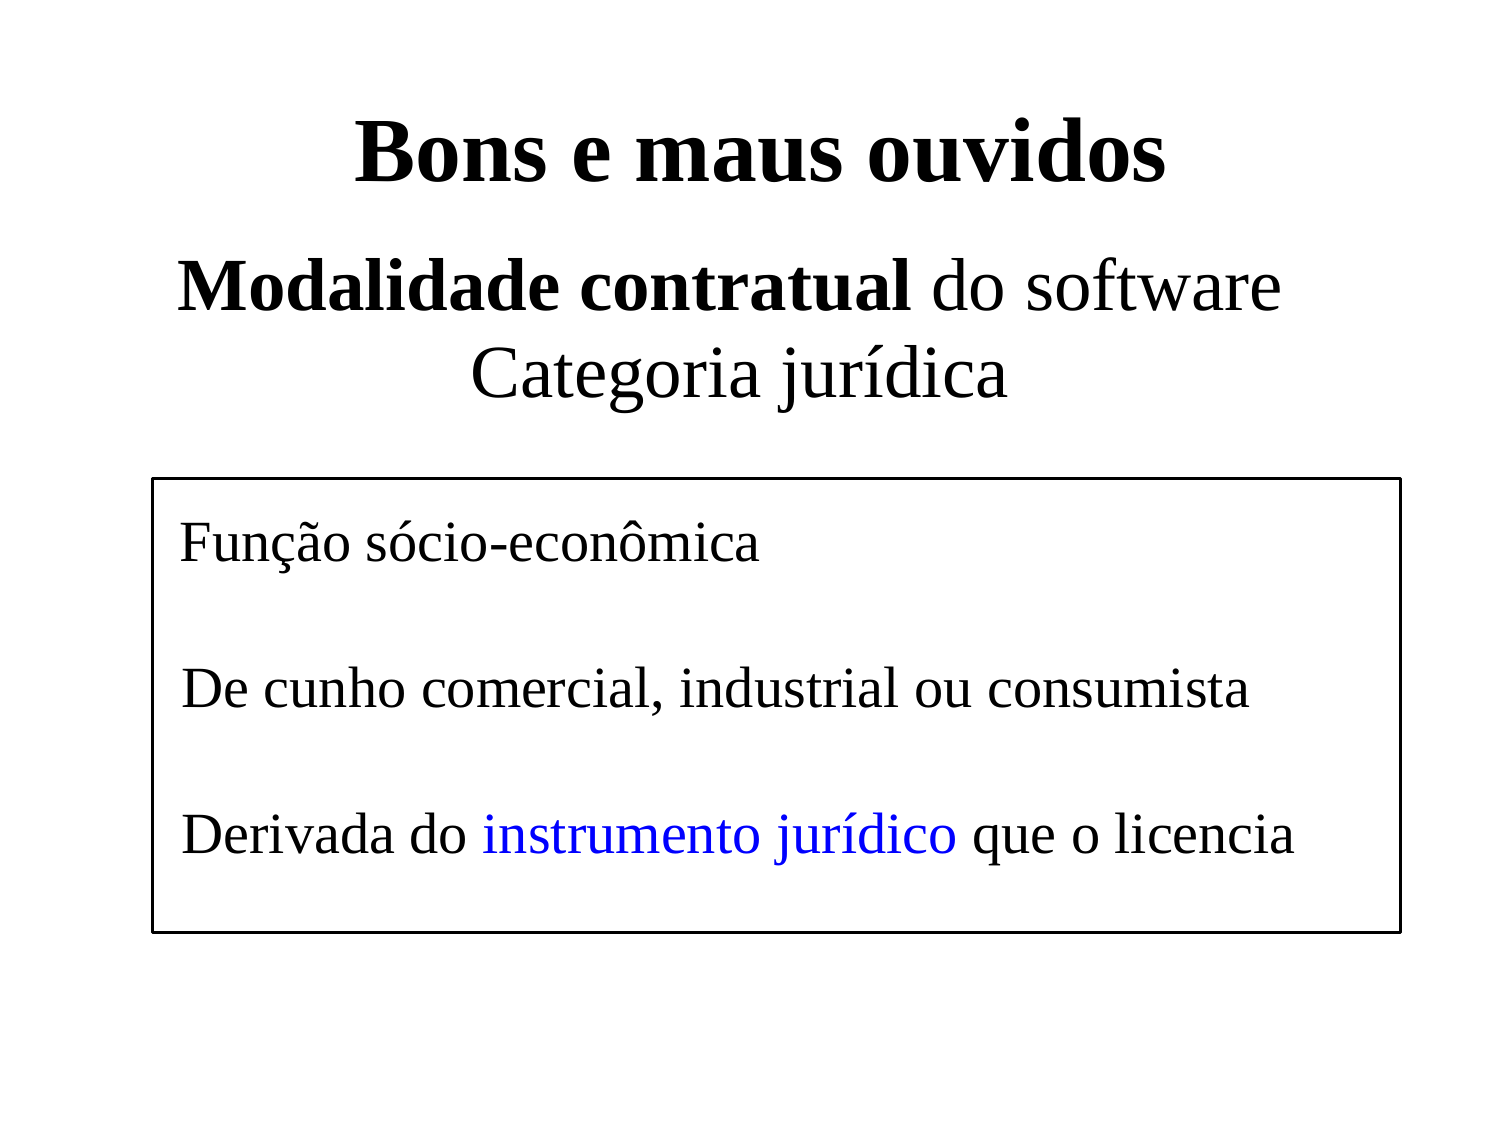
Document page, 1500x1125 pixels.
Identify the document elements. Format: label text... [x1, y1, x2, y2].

title Bons e maus ouvidos [68, 78, 1456, 218]
text_box Modalidade contratual do software Categoria jurídica [43, 238, 1436, 415]
text_box Função sócio-econômica De cunho comercial, industrial ou consumista Derivada do instrumento jurídico que o licencia [152, 478, 1401, 933]
